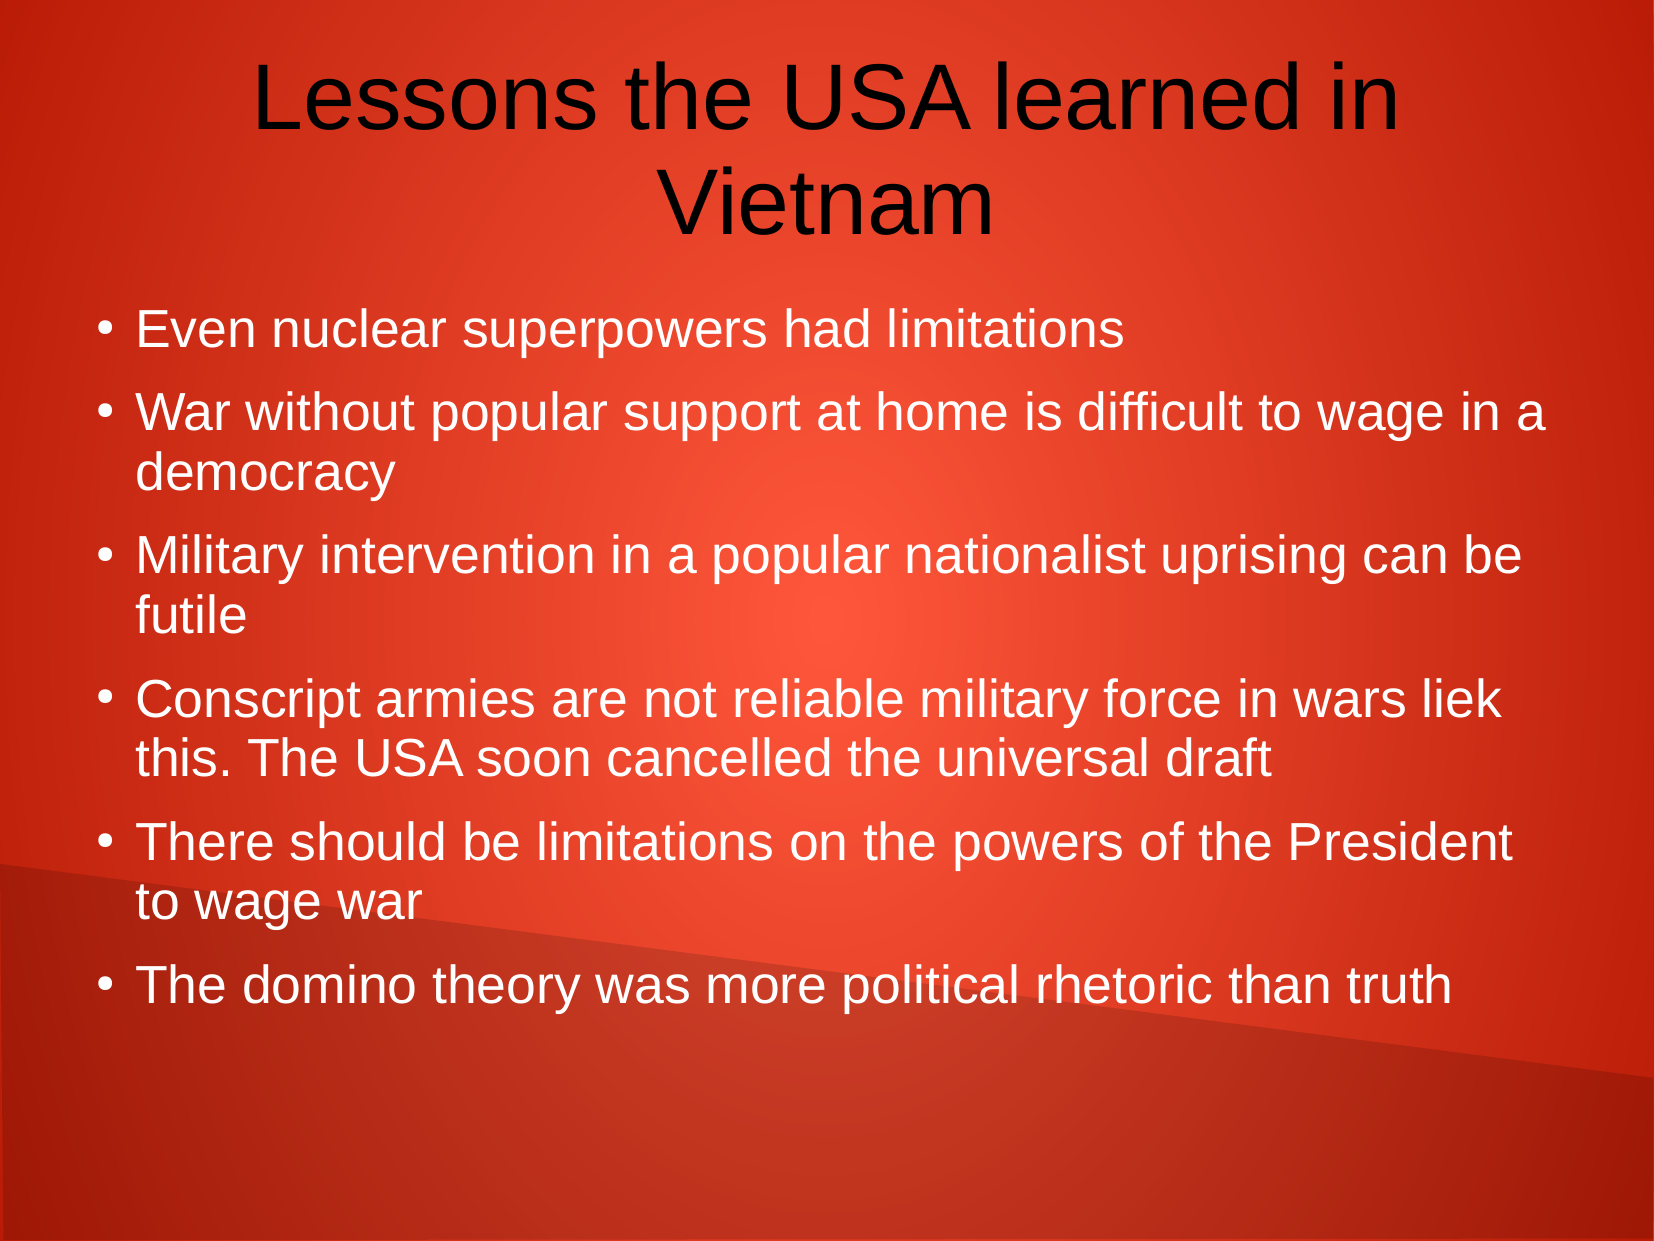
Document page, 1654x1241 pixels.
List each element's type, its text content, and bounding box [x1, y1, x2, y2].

list Even nuclear superpowers had limitations War without popular support at home is difficult to wage in a democracy Military intervention in a popular nationalist uprising can be futile Conscript armies are not reliable military force in wars liek this. The USA soon cancelled the universal draft There should be limitations on the powers of the President to wage war The domino theory was more political rhetoric than truth [82, 299, 1571, 1019]
title Lessons the USA learned in Vietnam [82, 45, 1571, 255]
